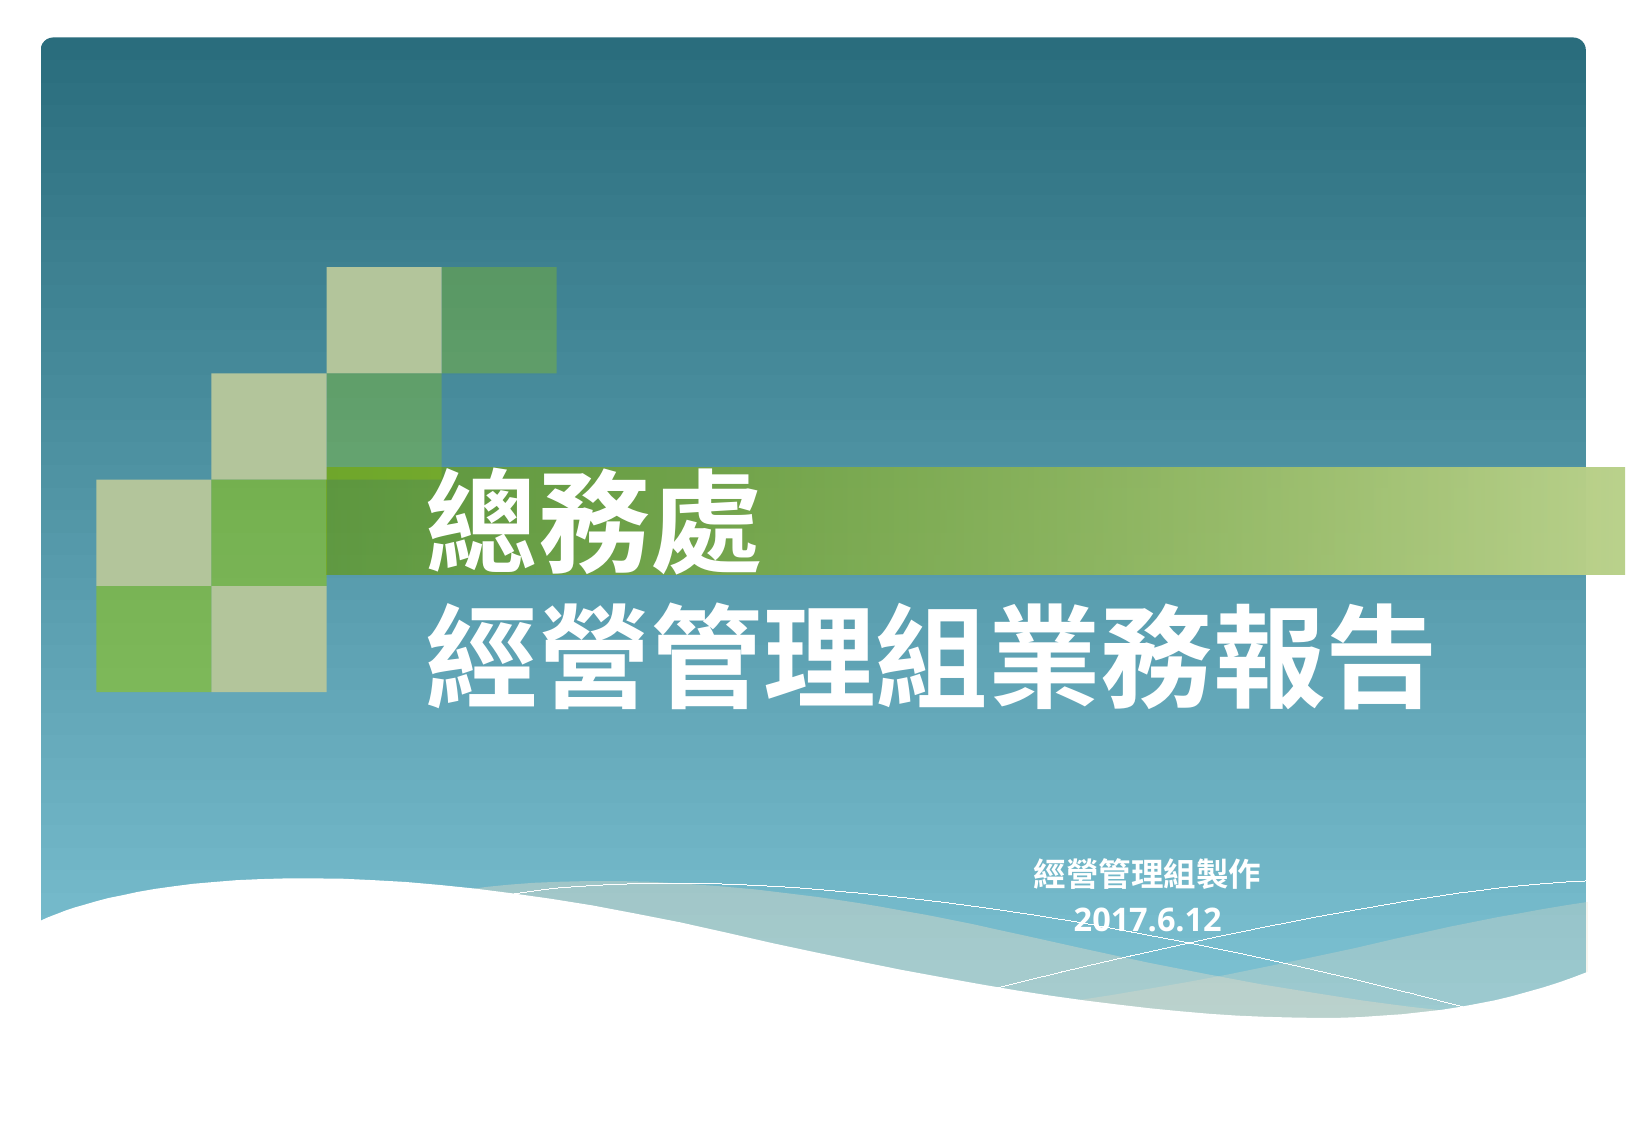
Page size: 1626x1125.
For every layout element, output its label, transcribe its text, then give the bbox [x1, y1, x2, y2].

subtitle 經營管理組製作 2017.6.12 [741, 846, 1554, 946]
text_box 總務處 經營管理組業務報告 [410, 444, 1475, 730]
